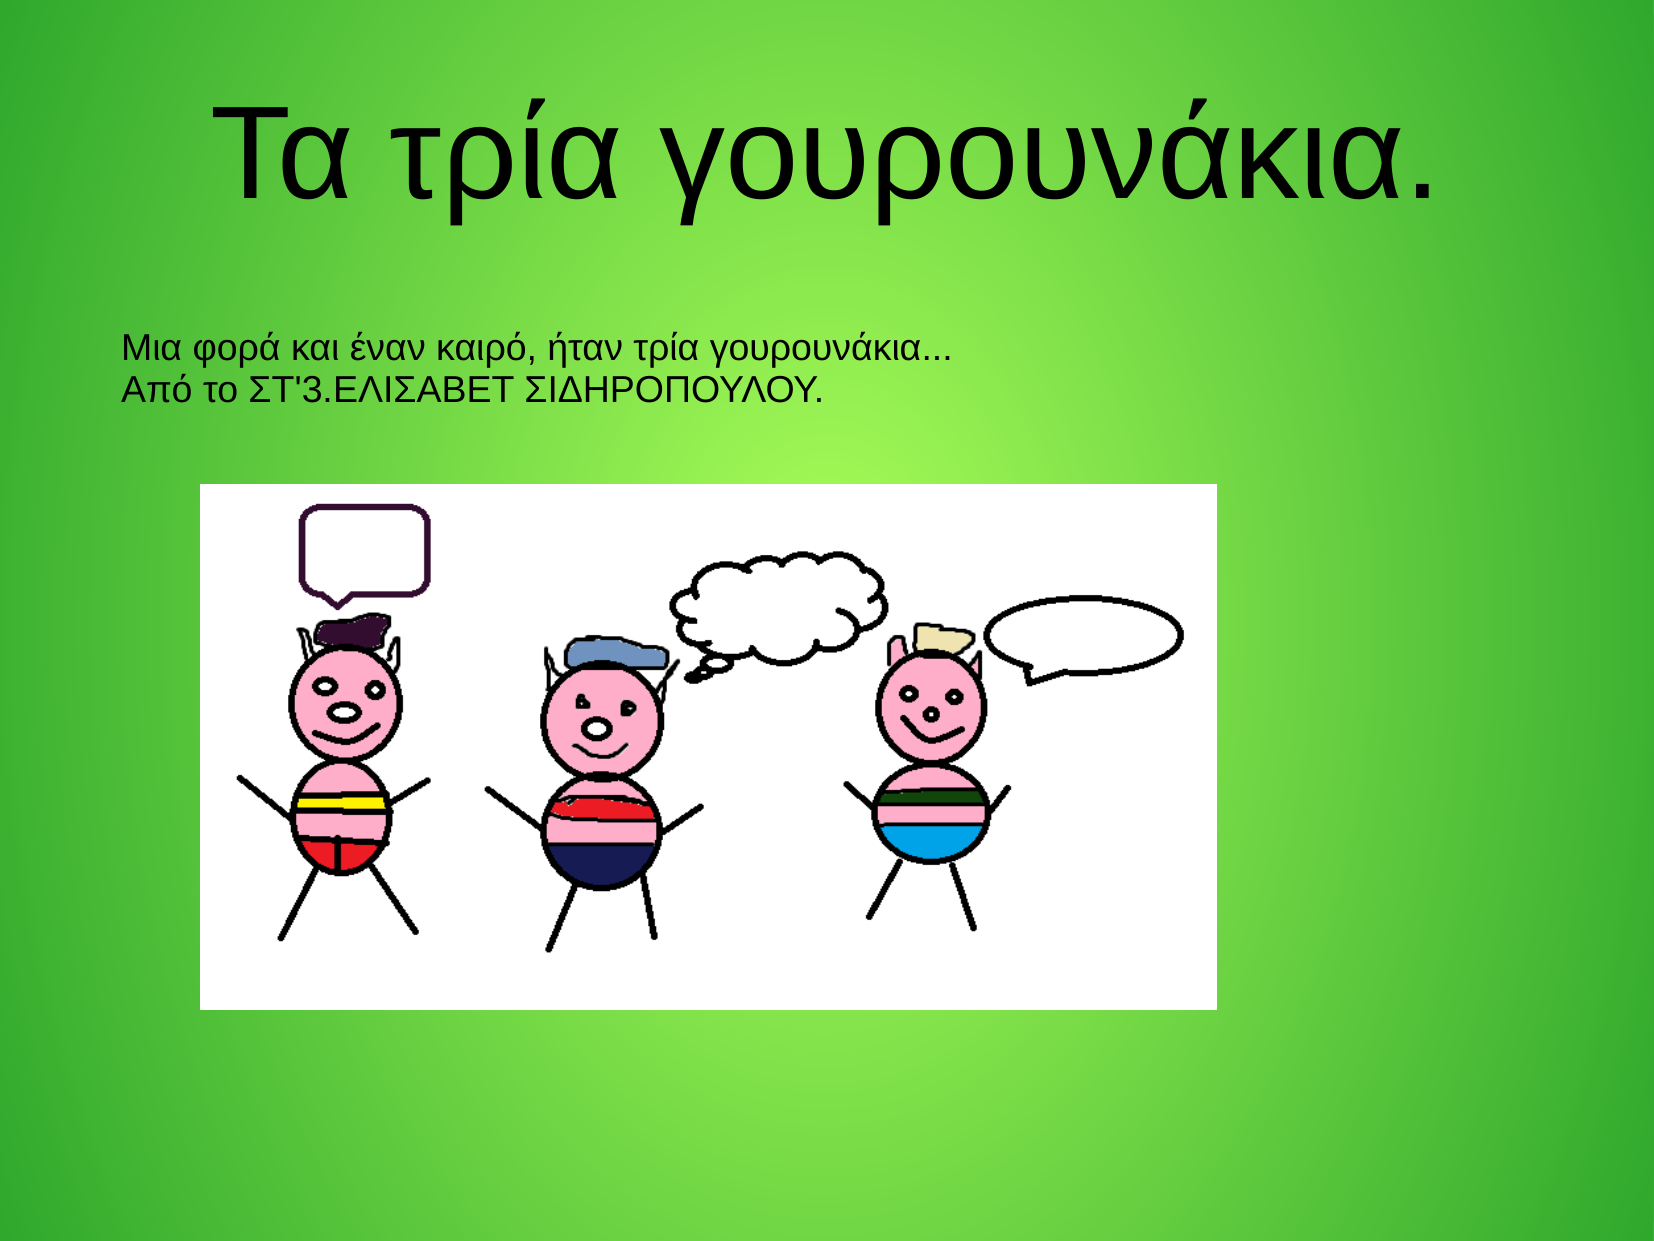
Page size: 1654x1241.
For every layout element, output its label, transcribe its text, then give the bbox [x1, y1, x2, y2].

text_box Μια φορά και έναν καιρό, ήταν τρία γουρουνάκια... Από το ΣΤ'3.ΕΛΙΣΑΒΕΤ ΣΙΔΗΡΟΠΟΥΛΟΥ. [106, 318, 969, 418]
picture [200, 484, 1217, 1010]
title Τα τρία γουρουνάκια. [82, 49, 1571, 257]
